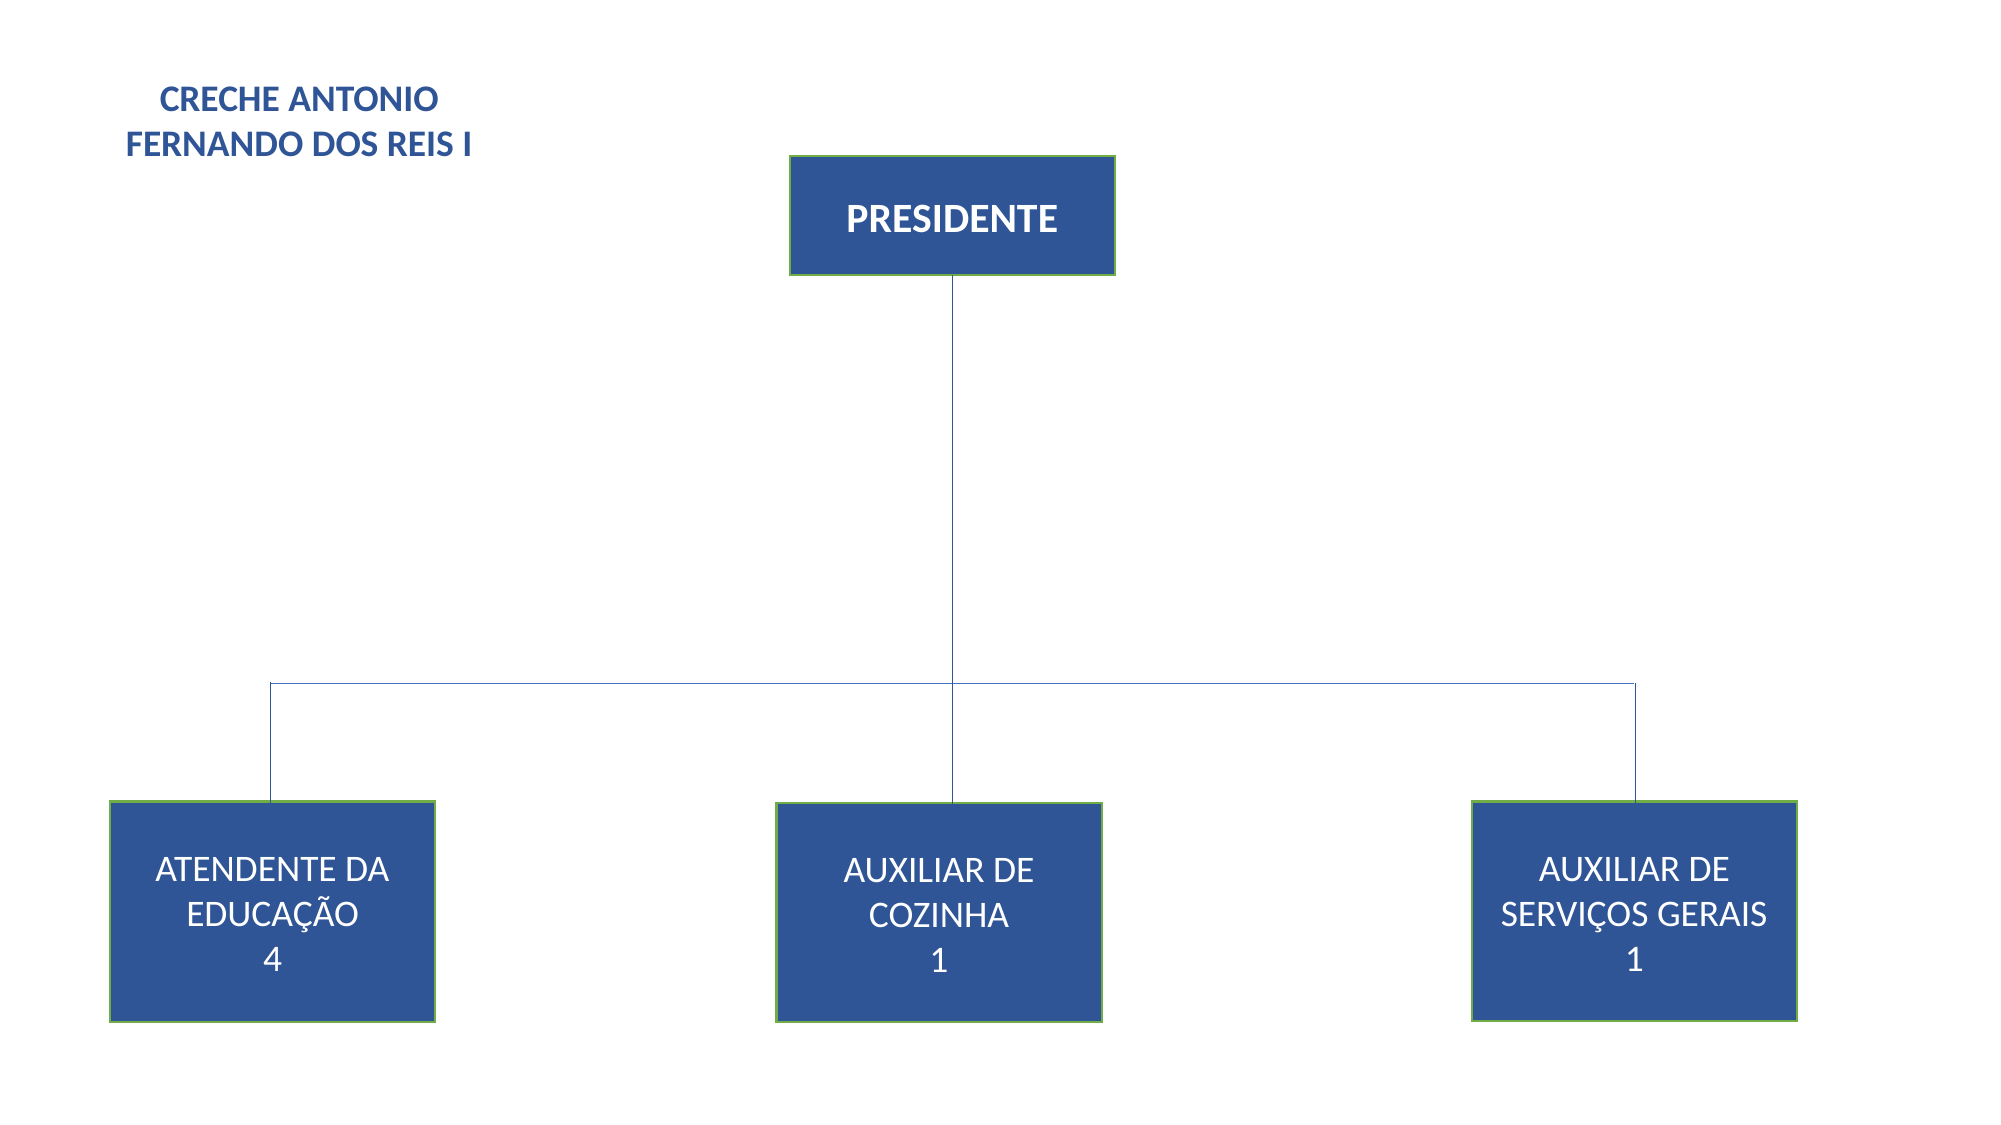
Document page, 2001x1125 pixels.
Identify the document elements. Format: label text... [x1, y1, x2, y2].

text_box CRECHE ANTONIO FERNANDO DOS REIS I [101, 66, 497, 173]
text_box AUXILIAR DE COZINHA 1 [777, 803, 1102, 1022]
text_box AUXILIAR DE SERVIÇOS GERAIS 1 [1472, 801, 1797, 1021]
text_box PRESIDENTE [790, 156, 1115, 275]
text_box ATENDENTE DA EDUCAÇÃO 4 [110, 801, 435, 1022]
